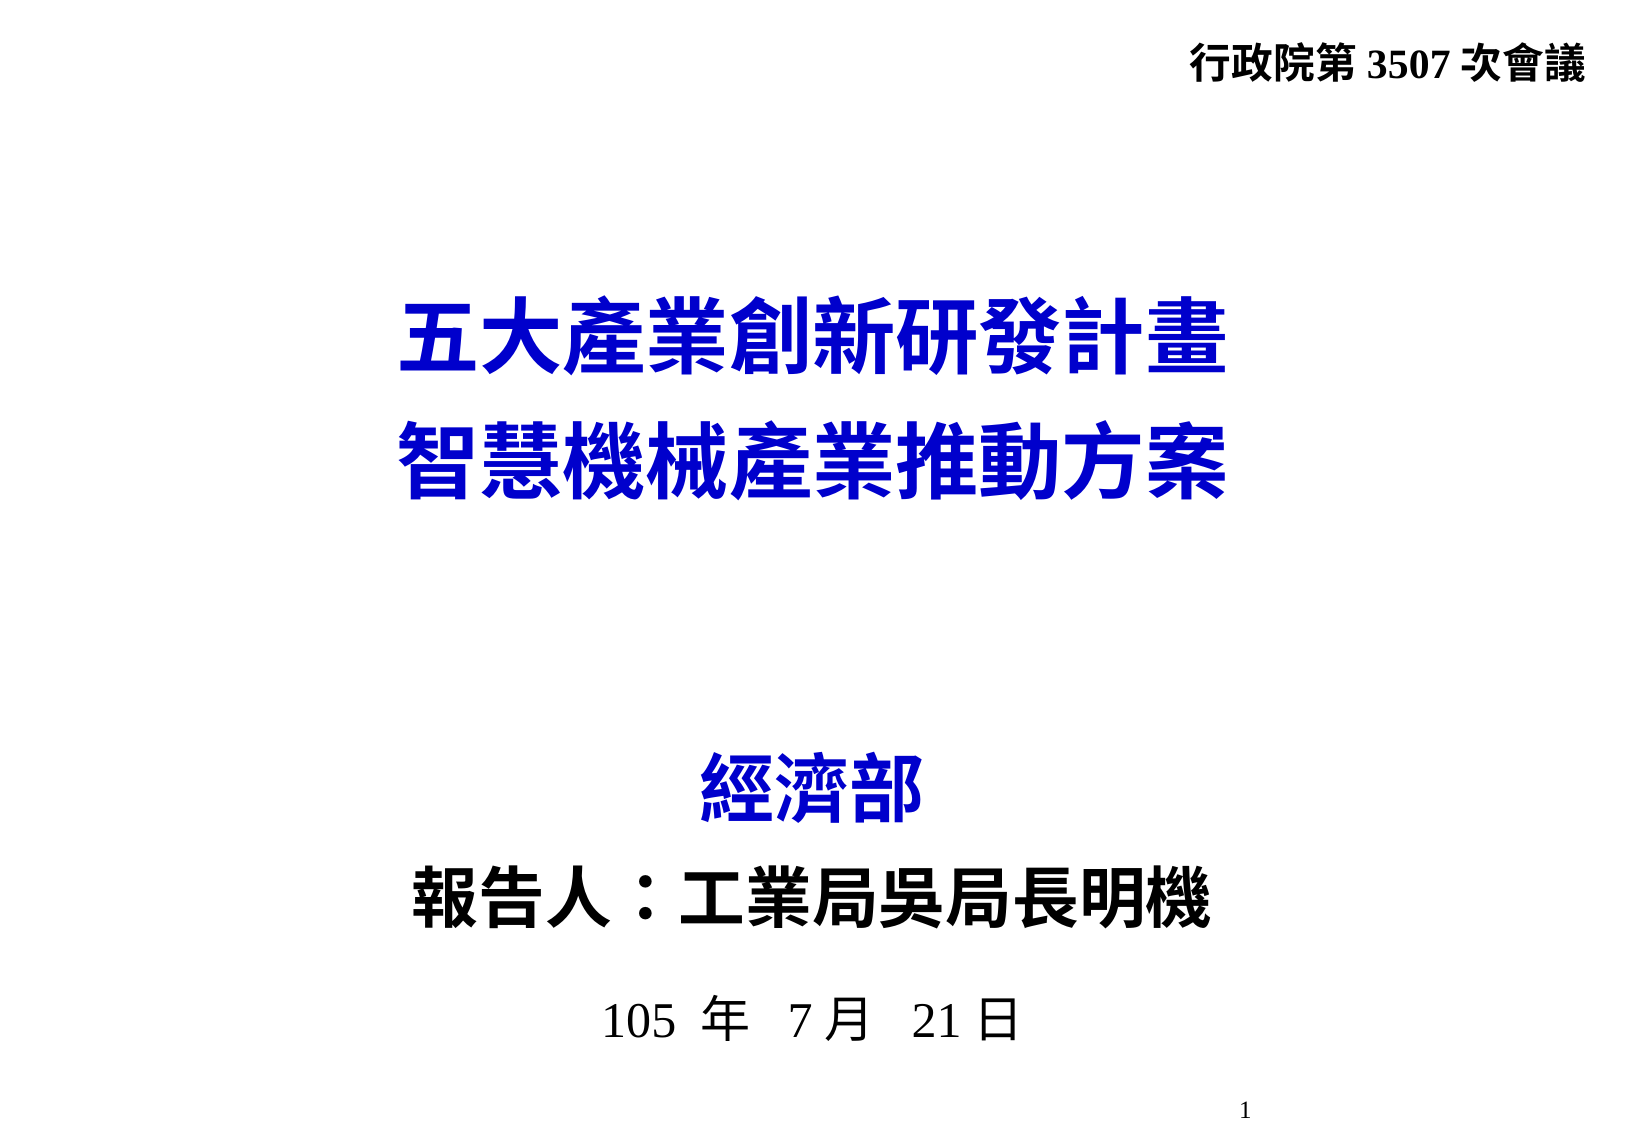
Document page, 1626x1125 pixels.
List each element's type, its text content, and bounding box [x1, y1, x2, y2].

text_box 105 年 7月 21日 [0, 976, 1625, 1059]
text_box 經濟部 報告人：工業局吳局長明機 [0, 734, 1625, 944]
text_box 行政院第3507次會議 [1174, 29, 1605, 101]
text_box 五大產業創新研發計畫 智慧機械產業推動方案 [0, 149, 1625, 645]
